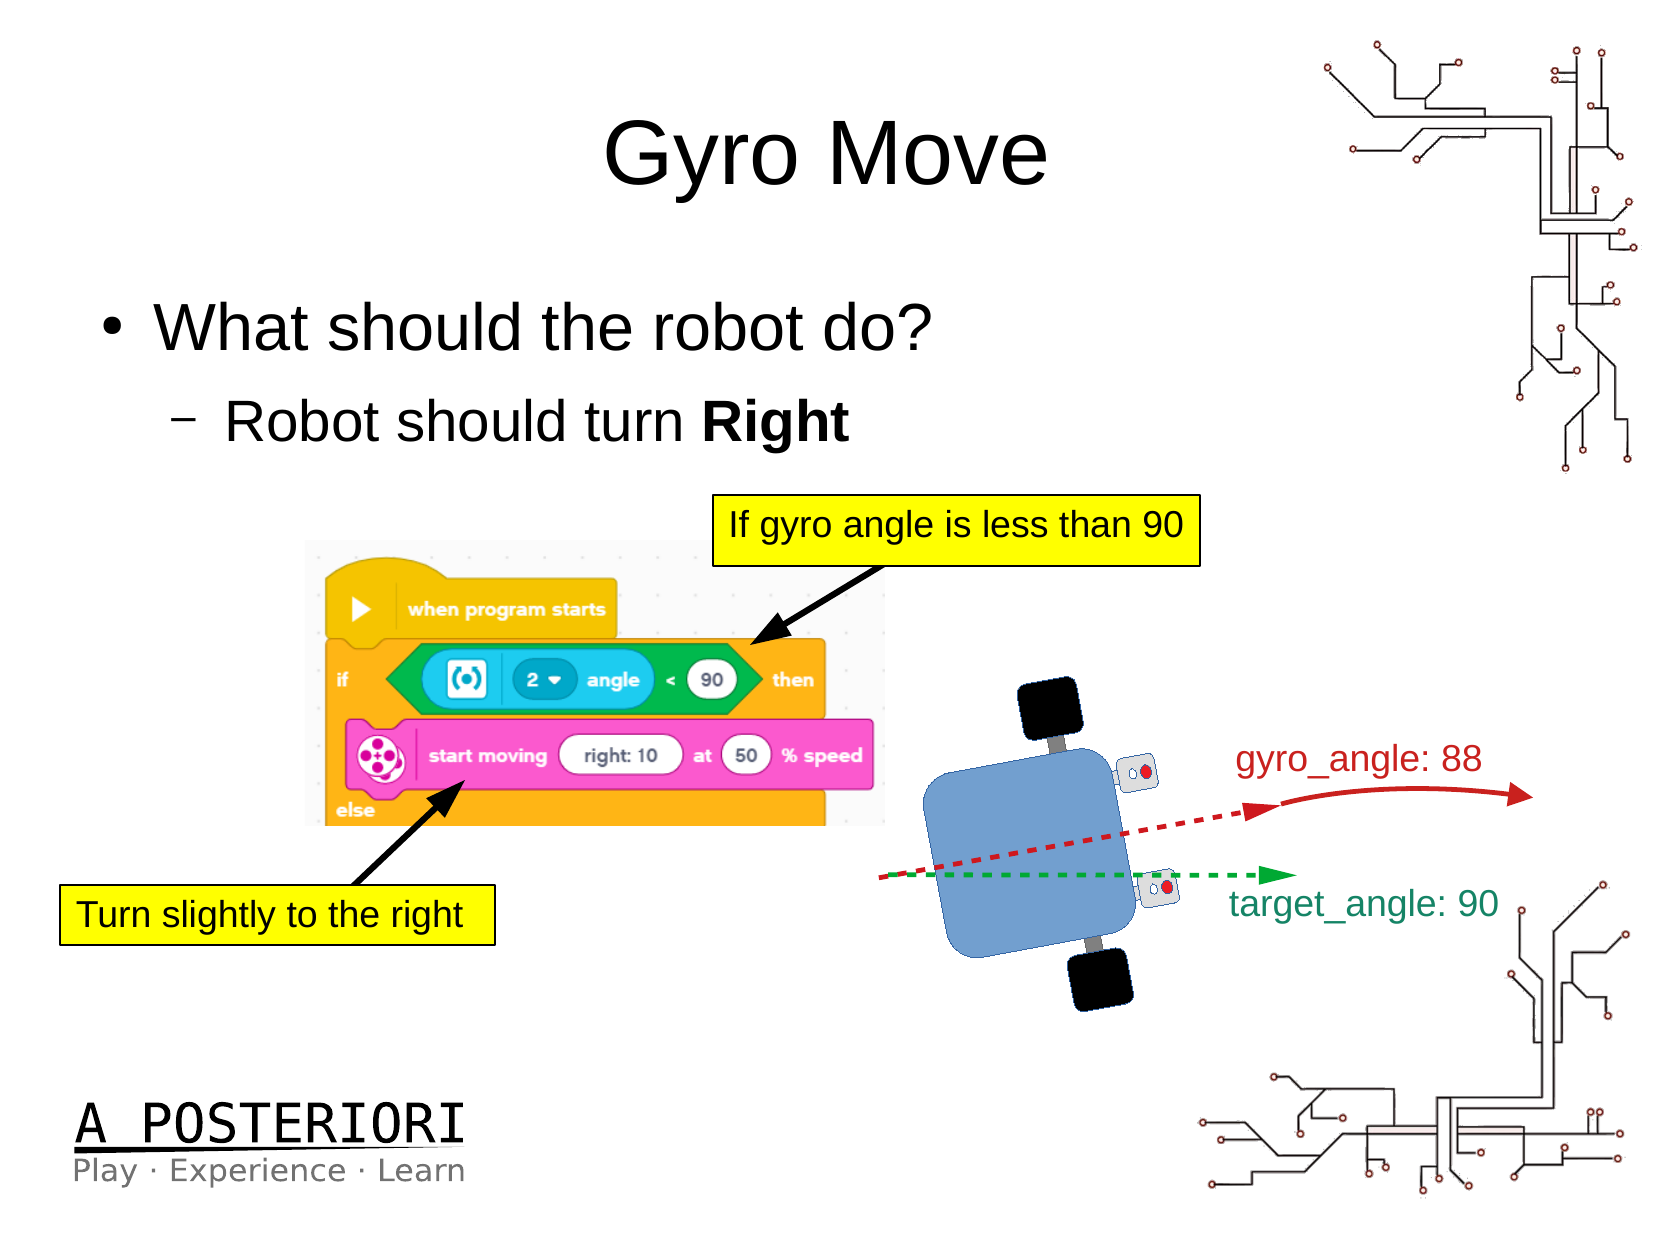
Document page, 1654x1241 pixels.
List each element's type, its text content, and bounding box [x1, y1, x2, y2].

text_box If gyro angle is less than 90 [712, 495, 1201, 566]
text_box gyro_angle: 88 [1220, 730, 1498, 788]
picture [1177, 863, 1635, 1200]
list What should the robot do? Robot should turn Right [82, 290, 1441, 1010]
text_box target_angle: 90 [1214, 875, 1515, 933]
picture [1305, 35, 1643, 495]
title Gyro Move [82, 49, 1571, 257]
text_box Turn slightly to the right [60, 885, 496, 946]
text_box [923, 676, 1180, 1012]
picture [304, 540, 886, 826]
